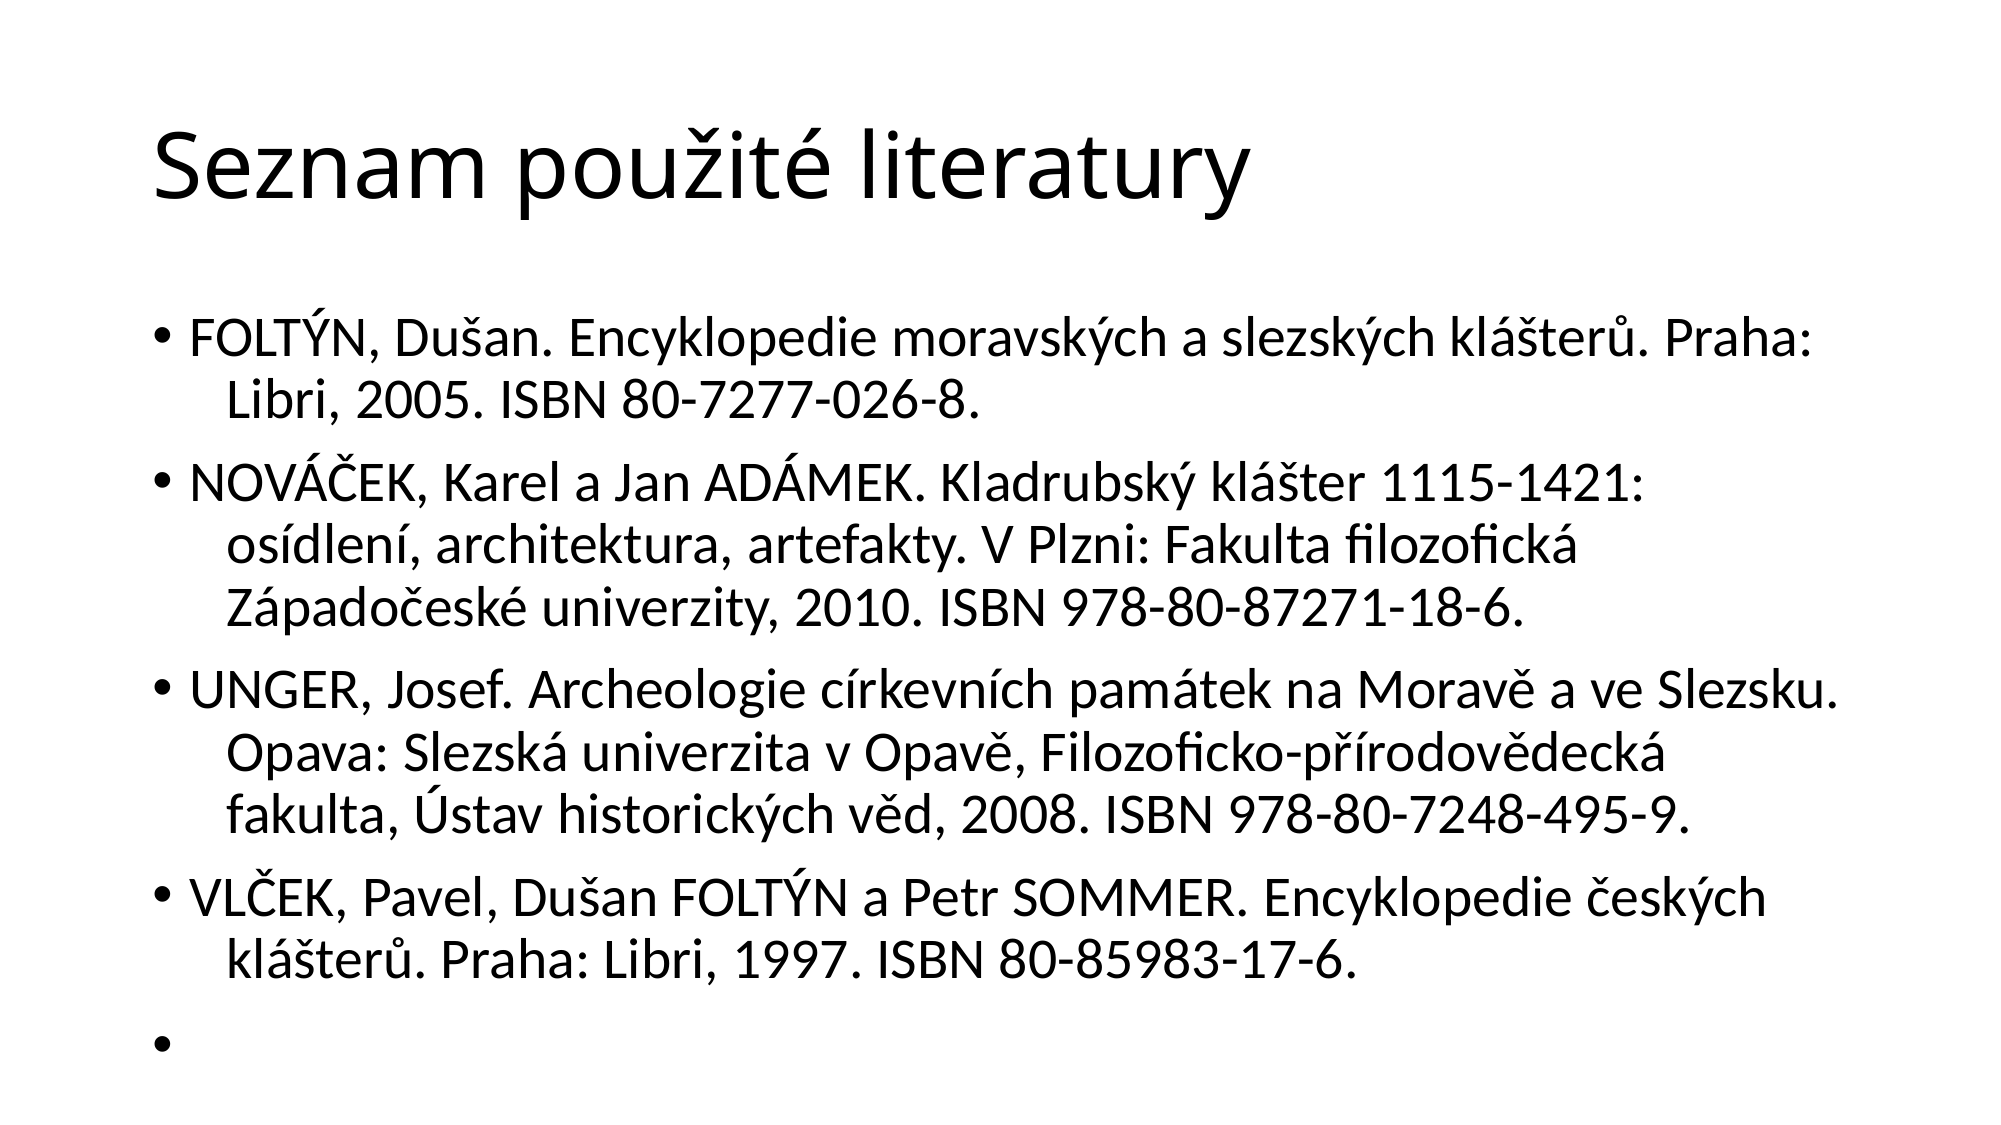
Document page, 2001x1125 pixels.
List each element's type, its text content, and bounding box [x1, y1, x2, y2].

list FOLTÝN, Dušan. Encyklopedie moravských a slezských klášterů. Praha: Libri, 2005. ISBN 80-7277-026-8. NOVÁČEK, Karel a Jan ADÁMEK. Kladrubský klášter 1115-1421: osídlení, architektura, artefakty. V Plzni: Fakulta filozofická Západočeské univerzity, 2010. ISBN 978-80-87271-18-6. UNGER, Josef. Archeologie církevních památek na Moravě a ve Slezsku. Opava: Slezská univerzita v Opavě, Filozoficko-přírodovědecká fakulta, Ústav historických věd, 2008. ISBN 978-80-7248-495-9. VLČEK, Pavel, Dušan FOLTÝN a Petr SOMMER. Encyklopedie českých klášterů. Praha: Libri, 1997. ISBN 80-85983-17-6. [137, 299, 1863, 1014]
title Seznam použité literatury [137, 59, 1863, 278]
